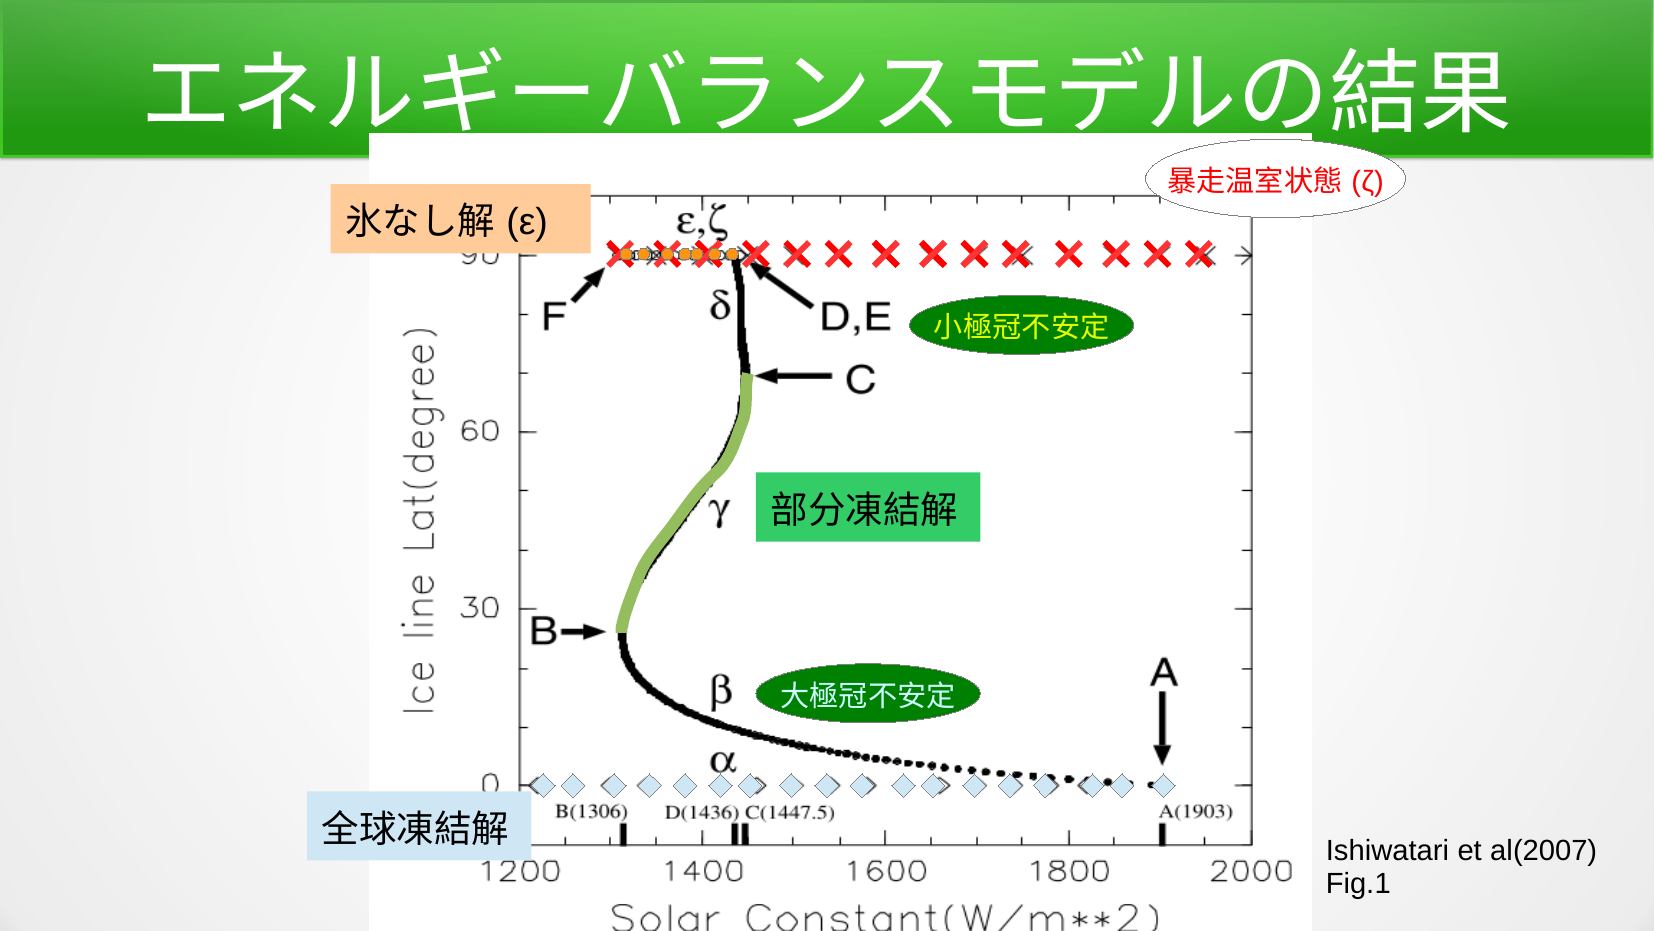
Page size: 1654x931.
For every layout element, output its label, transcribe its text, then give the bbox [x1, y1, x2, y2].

text_box [998, 773, 1022, 798]
text_box [673, 773, 697, 798]
text_box [726, 248, 739, 260]
text_box [561, 773, 585, 798]
text_box [1110, 773, 1134, 798]
text_box [814, 773, 839, 798]
text_box [708, 773, 733, 798]
text_box [921, 773, 945, 798]
text_box [779, 773, 804, 798]
title エネルギーバランスモデルの結果 [82, 32, 1571, 140]
text_box [850, 773, 875, 798]
text_box 氷なし解(ε) [330, 184, 591, 243]
text_box Ishiwatari et al(2007) Fig.1 [1311, 826, 1642, 908]
text_box [1151, 773, 1176, 798]
text_box [738, 773, 762, 798]
text_box 大極冠不安定 [755, 663, 981, 723]
text_box 全球凍結解 [307, 791, 532, 850]
text_box [1033, 773, 1058, 798]
picture [369, 133, 1312, 931]
text_box [620, 248, 632, 260]
text_box [1080, 773, 1105, 798]
text_box [602, 773, 627, 798]
text_box [531, 773, 556, 798]
text_box [661, 248, 674, 260]
text_box [679, 248, 703, 260]
text_box [637, 248, 650, 260]
text_box [962, 773, 987, 798]
text_box [891, 773, 916, 798]
text_box [708, 248, 721, 260]
text_box 部分凍結解 [755, 472, 981, 531]
text_box 小極冠不安定 [909, 295, 1134, 355]
text_box [637, 773, 662, 798]
text_box 暴走温室状態(ζ) [1145, 139, 1406, 218]
